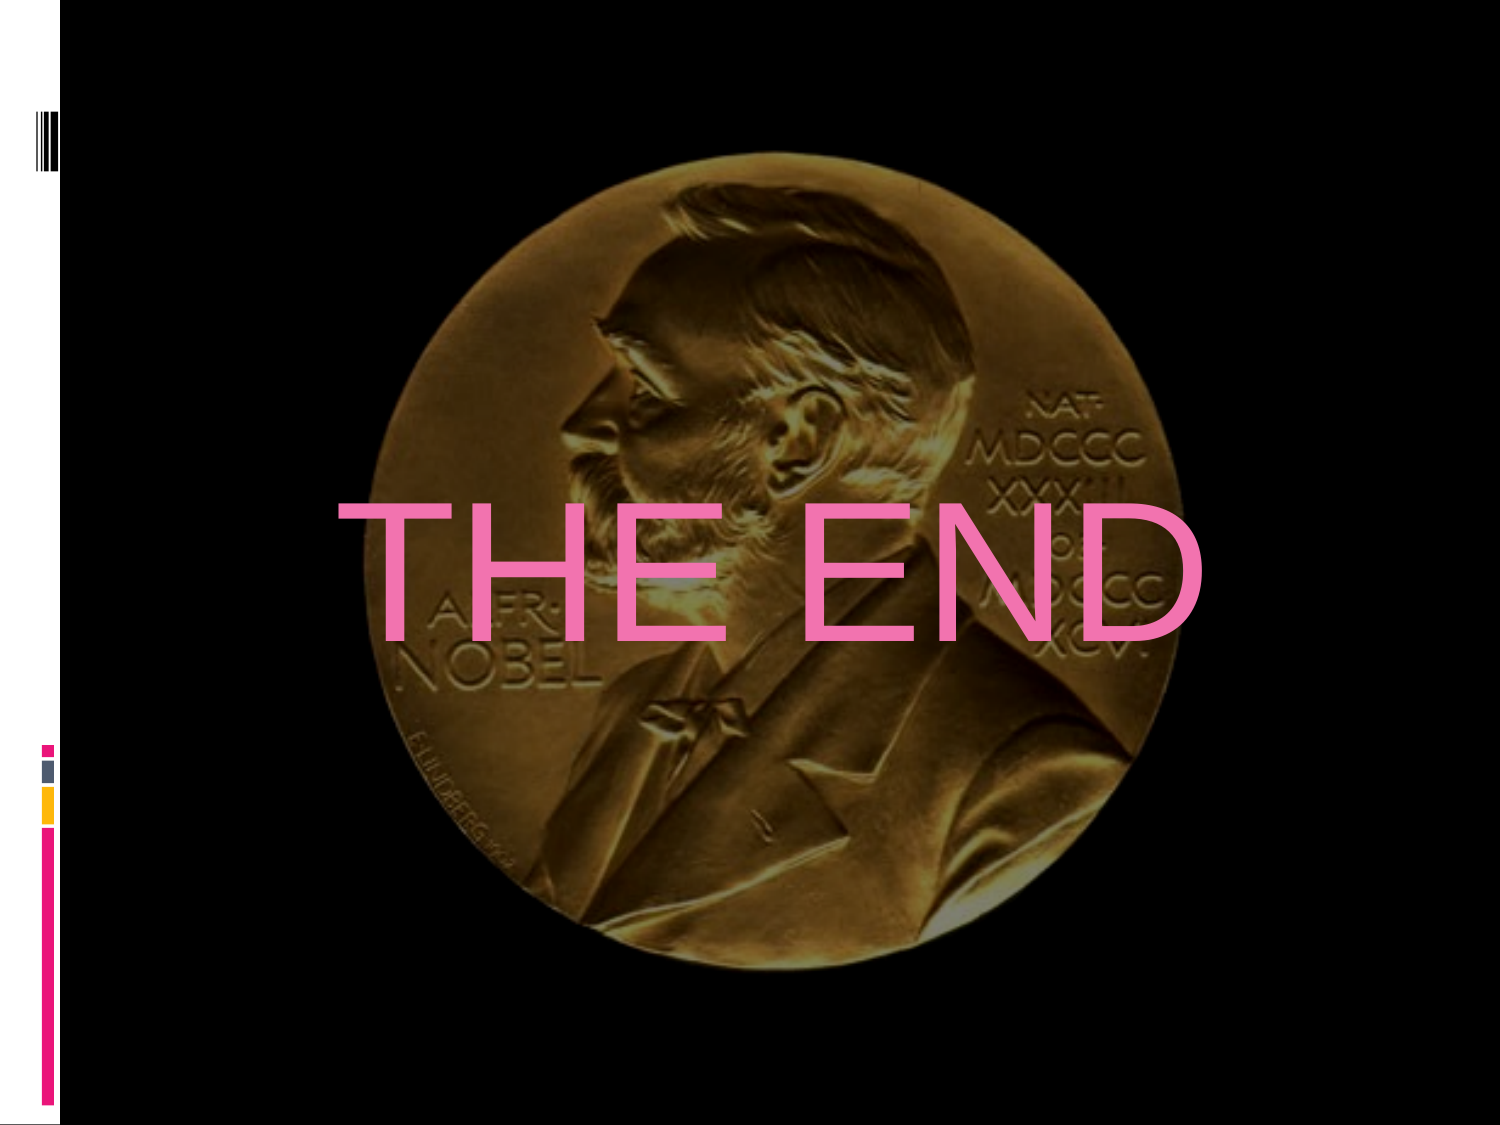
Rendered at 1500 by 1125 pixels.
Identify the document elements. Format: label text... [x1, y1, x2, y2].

picture [338, 690, 1189, 976]
title THE END [136, 433, 1412, 690]
picture [338, 149, 1189, 433]
